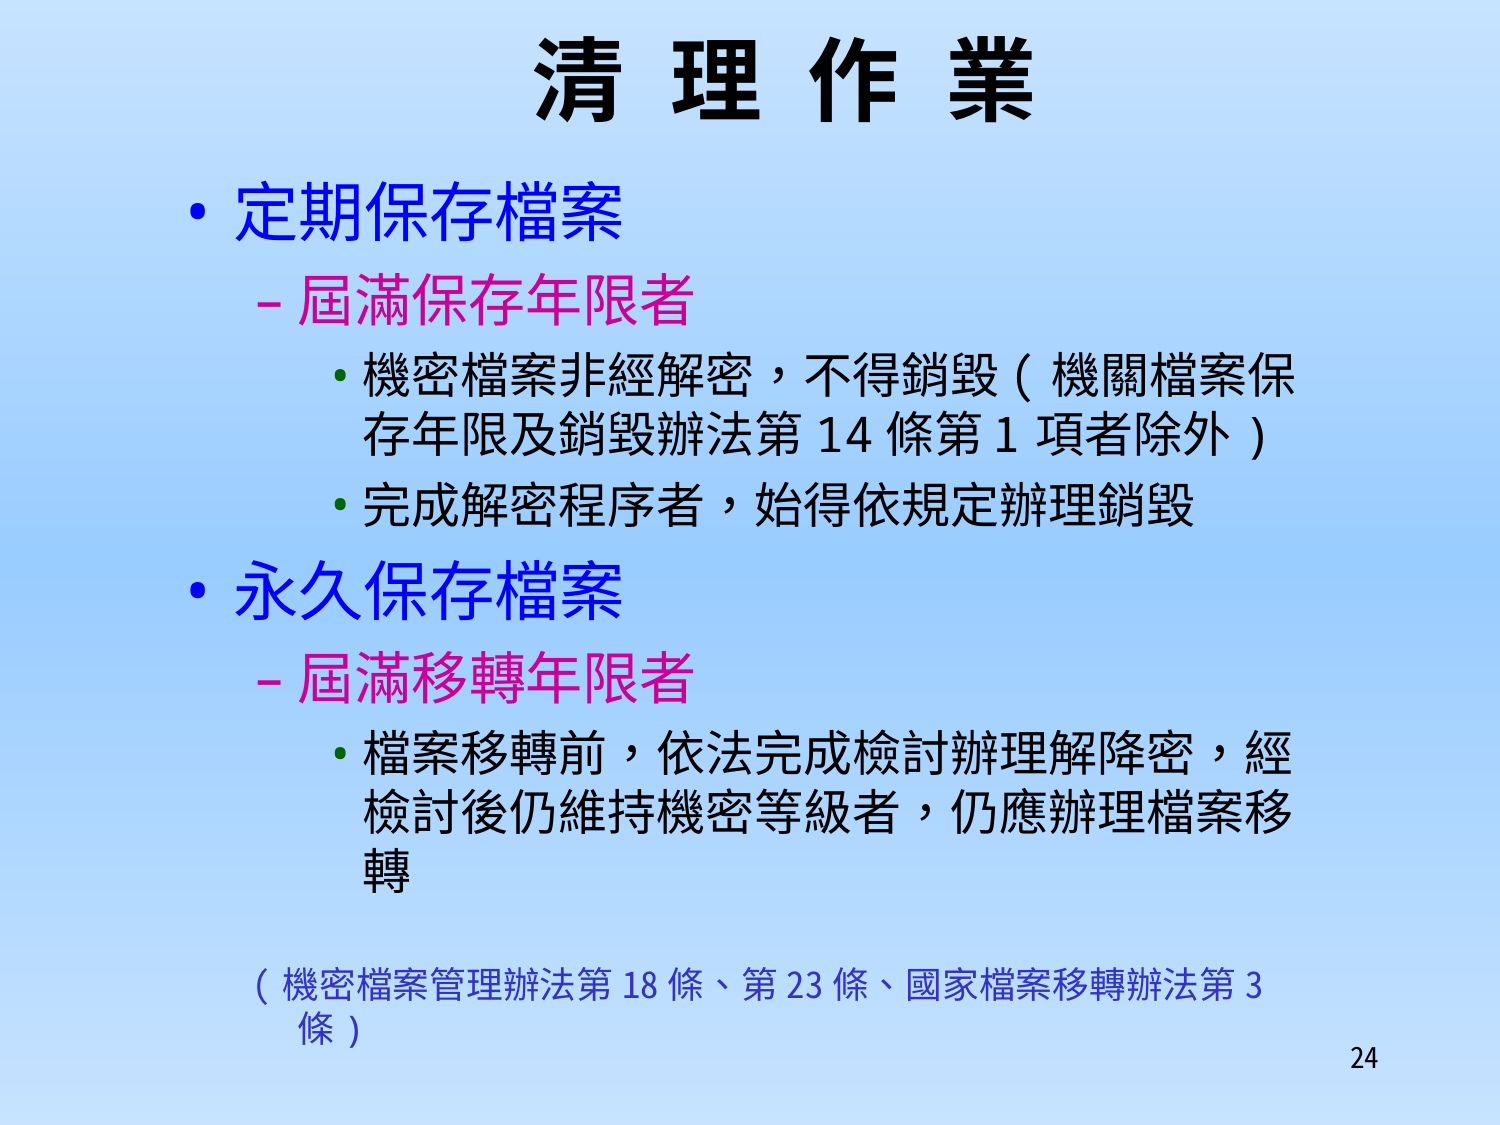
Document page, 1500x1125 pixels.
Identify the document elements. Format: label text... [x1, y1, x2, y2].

list 定期保存檔案 屆滿保存年限者 機密檔案非經解密，不得銷毀(機關檔案保存年限及銷毀辦法第14條第1項者除外) 完成解密程序者，始得依規定辦理銷毀 永久保存檔案 屆滿移轉年限者 檔案移轉前，依法完成檢討辦理解降密，經檢討後仍維持機密等級者，仍應辦理檔案移轉 (機密檔案管理辦法第18條、第23條、國家檔案移轉辦法第3條) [171, 156, 1309, 1125]
text_box <編號> [1309, 1025, 1388, 1101]
title 清 理 作 業 [147, 19, 1423, 138]
